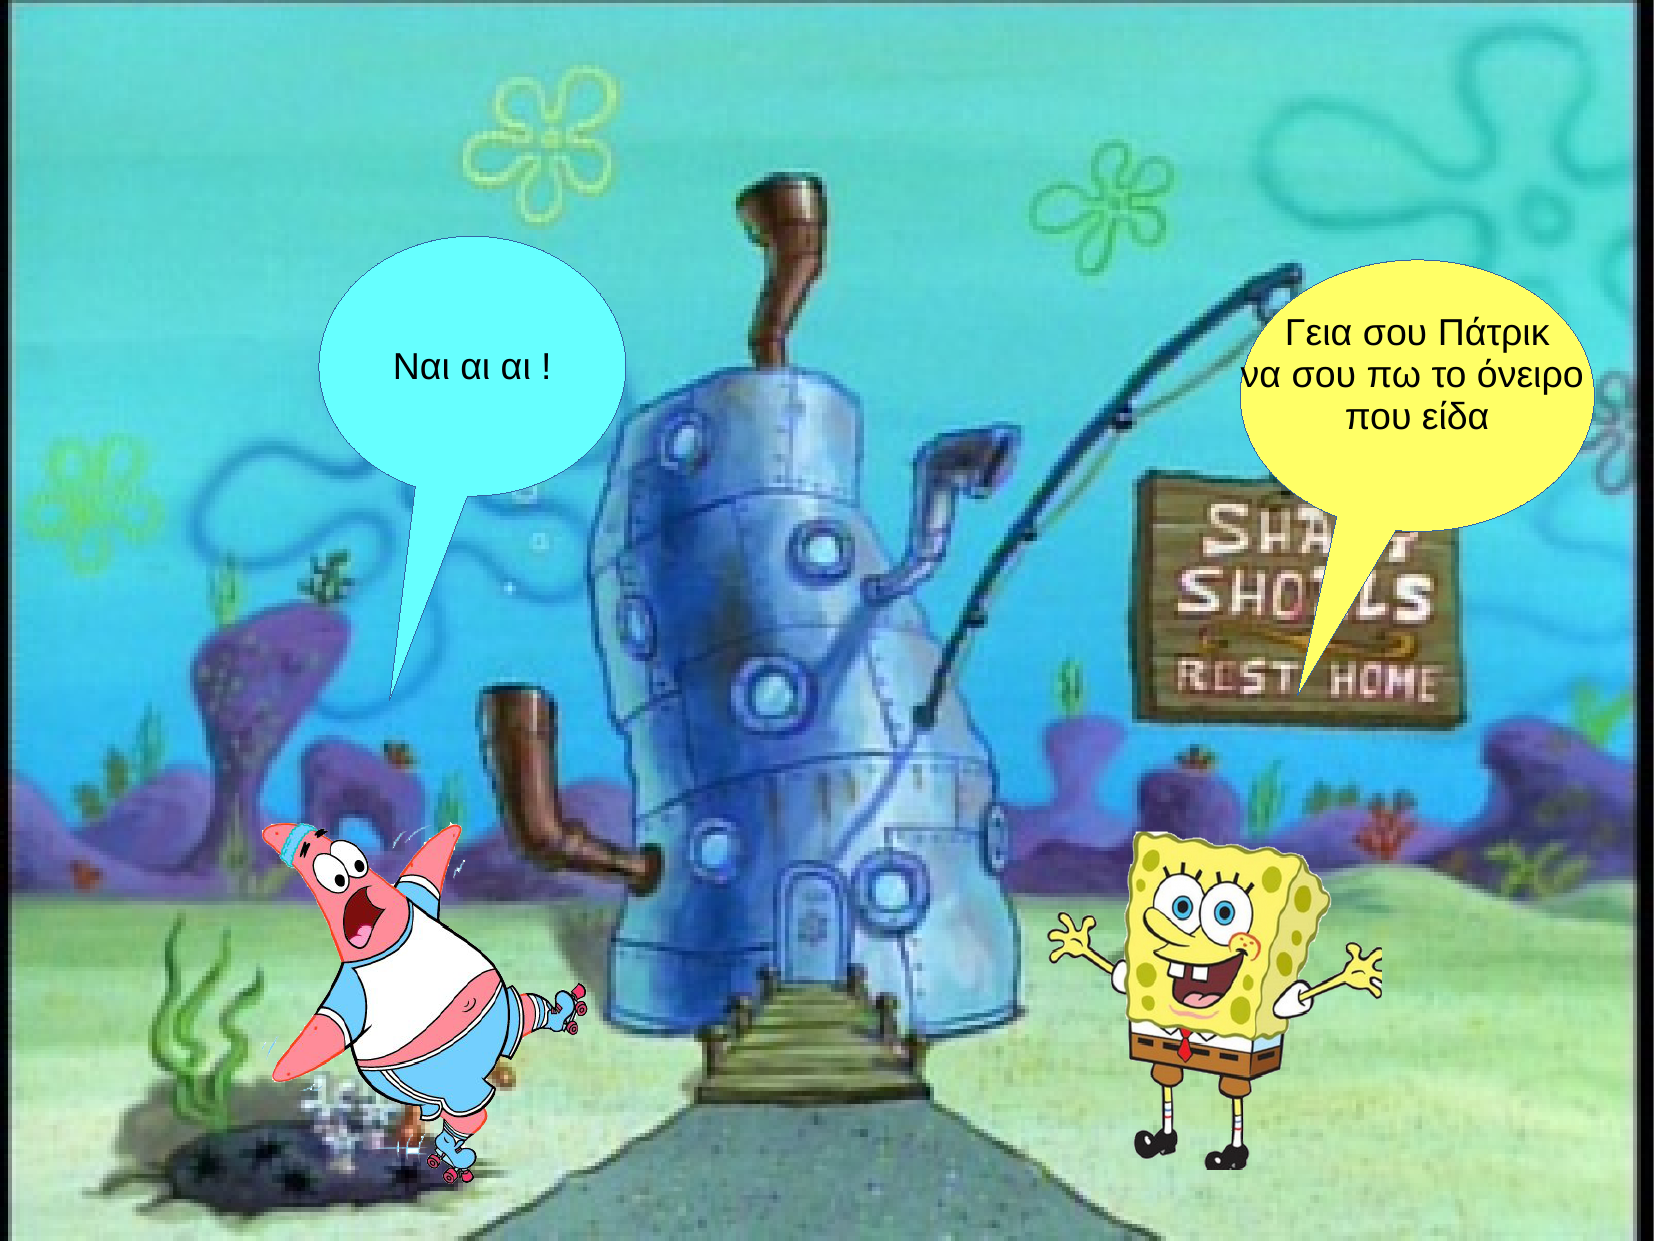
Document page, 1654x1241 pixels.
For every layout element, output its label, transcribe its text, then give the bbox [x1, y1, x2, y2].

text_box Ναι αι αι ! [318, 236, 626, 701]
picture [0, 0, 1654, 1241]
text_box Γεια σου Πάτρικ να σου πω το όνειρο που είδα [1240, 259, 1595, 696]
